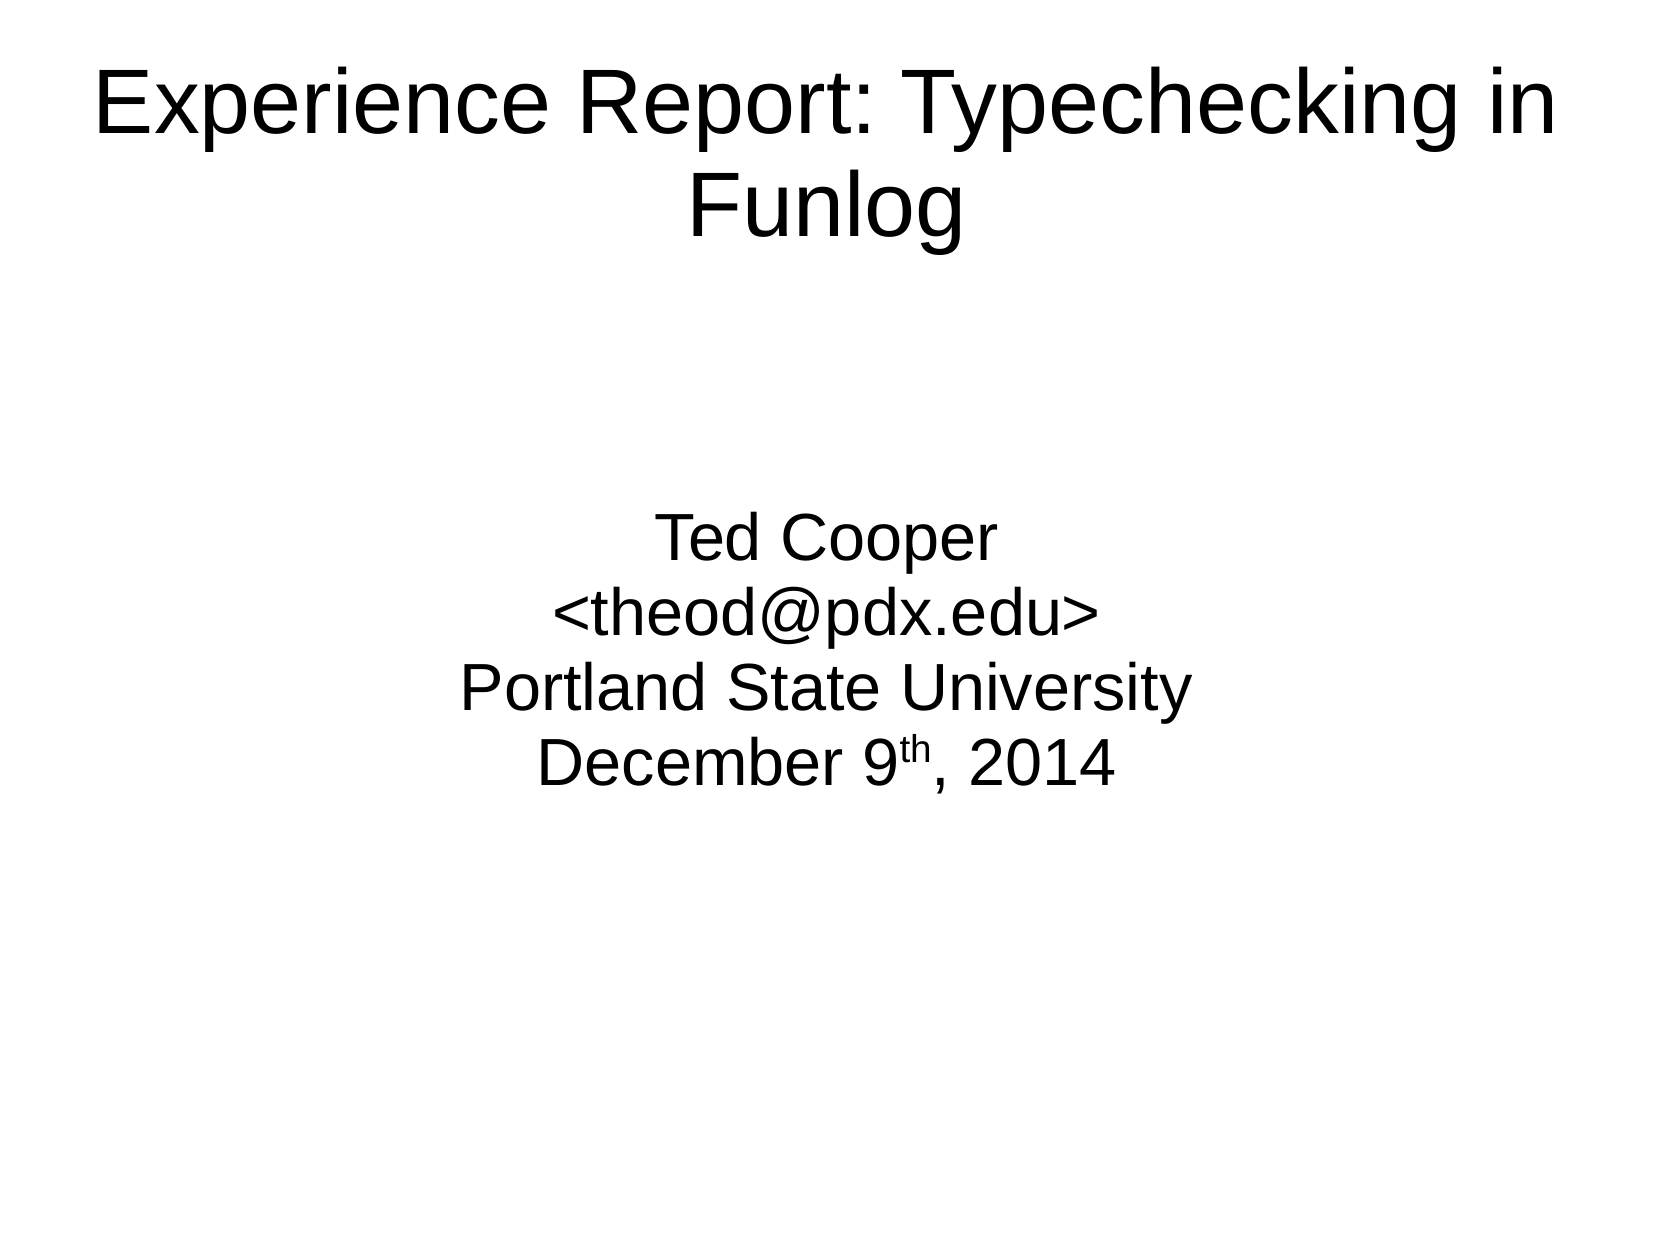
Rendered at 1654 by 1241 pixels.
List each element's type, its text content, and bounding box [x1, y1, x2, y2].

subtitle Ted Cooper <theod@pdx.edu> Portland State University December 9th, 2014 [82, 290, 1571, 1010]
title Experience Report: Typechecking in Funlog [82, 39, 1571, 267]
